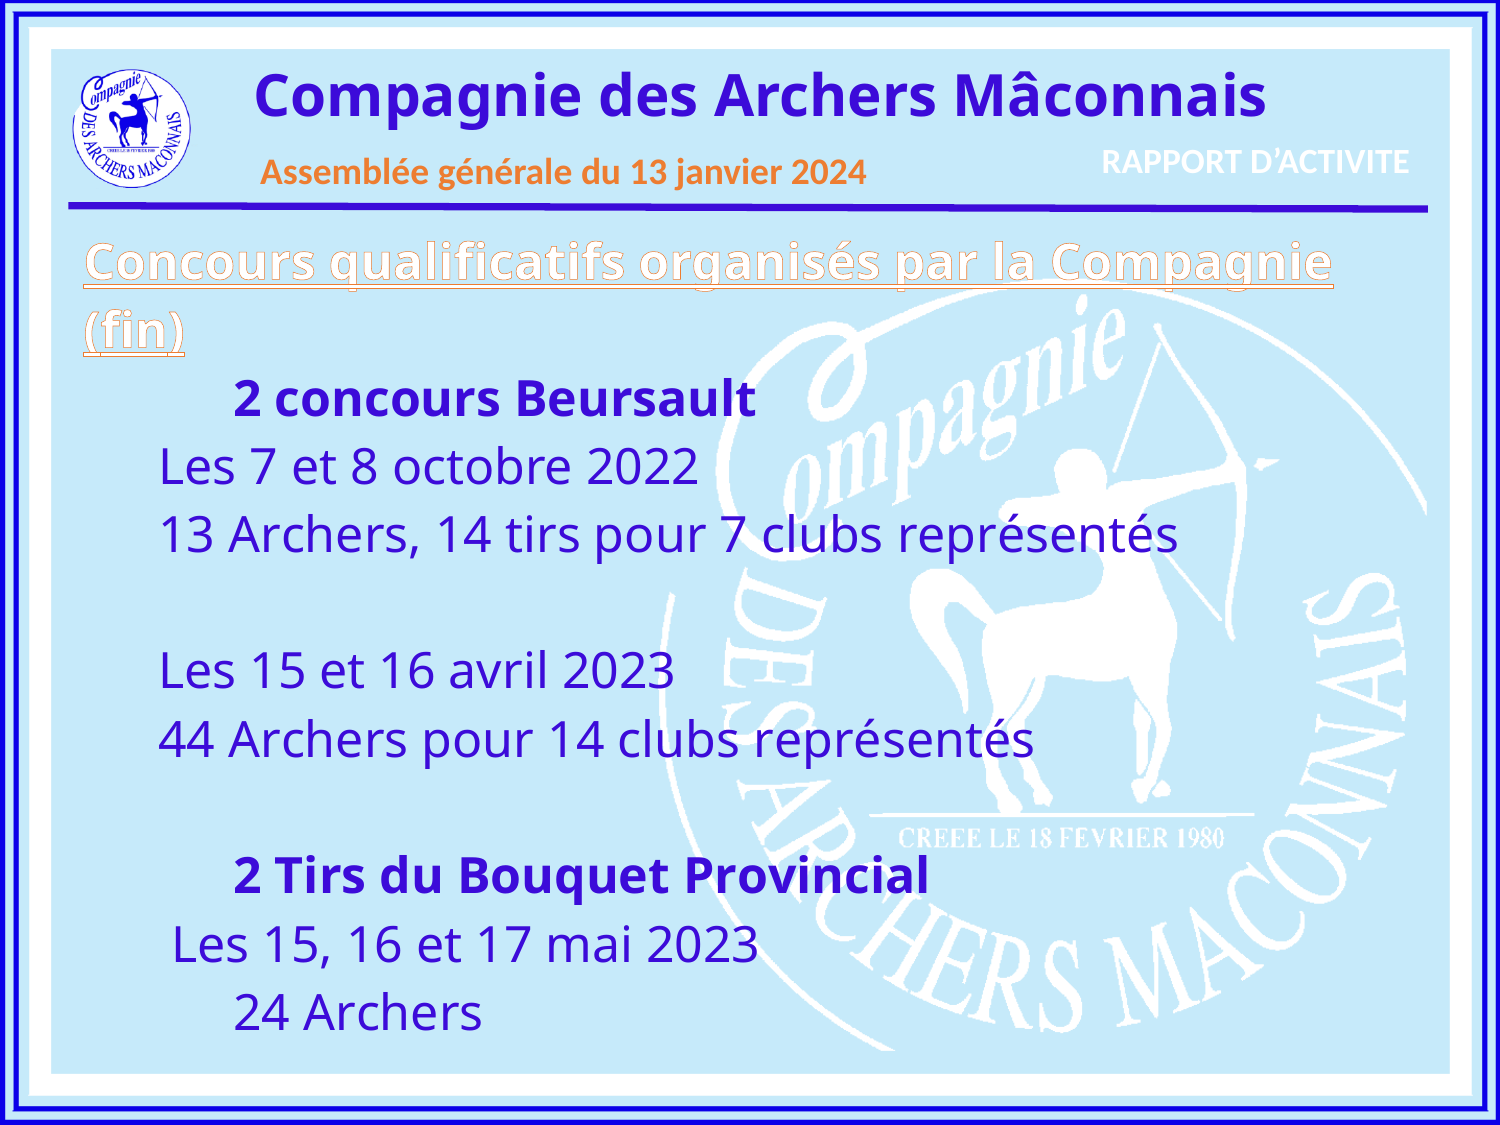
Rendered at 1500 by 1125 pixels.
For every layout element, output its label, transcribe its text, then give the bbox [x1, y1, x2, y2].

title Compagnie des Archers Mâconnais [238, 57, 1307, 137]
subtitle Assemblée générale du 13 janvier 2024 [211, 144, 969, 202]
picture [68, 63, 198, 197]
text_box Concours qualificatifs organisés par la Compagnie (fin) 2 concours Beursault Les 7 et 8 octobre 2022 13 Archers, 14 tirs pour 7 clubs représentés Les 15 et 16 avril 2023 44 Archers pour 14 clubs représentés 2 Tirs du Bouquet Provincial Les 15, 16 et 17 mai 2023 24 Archers Le 21 juillet 2023 : 9 Archers de la Compagnie [68, 218, 1428, 1060]
text_box RAPPORT D’ACTIVITE [1086, 143, 1428, 194]
